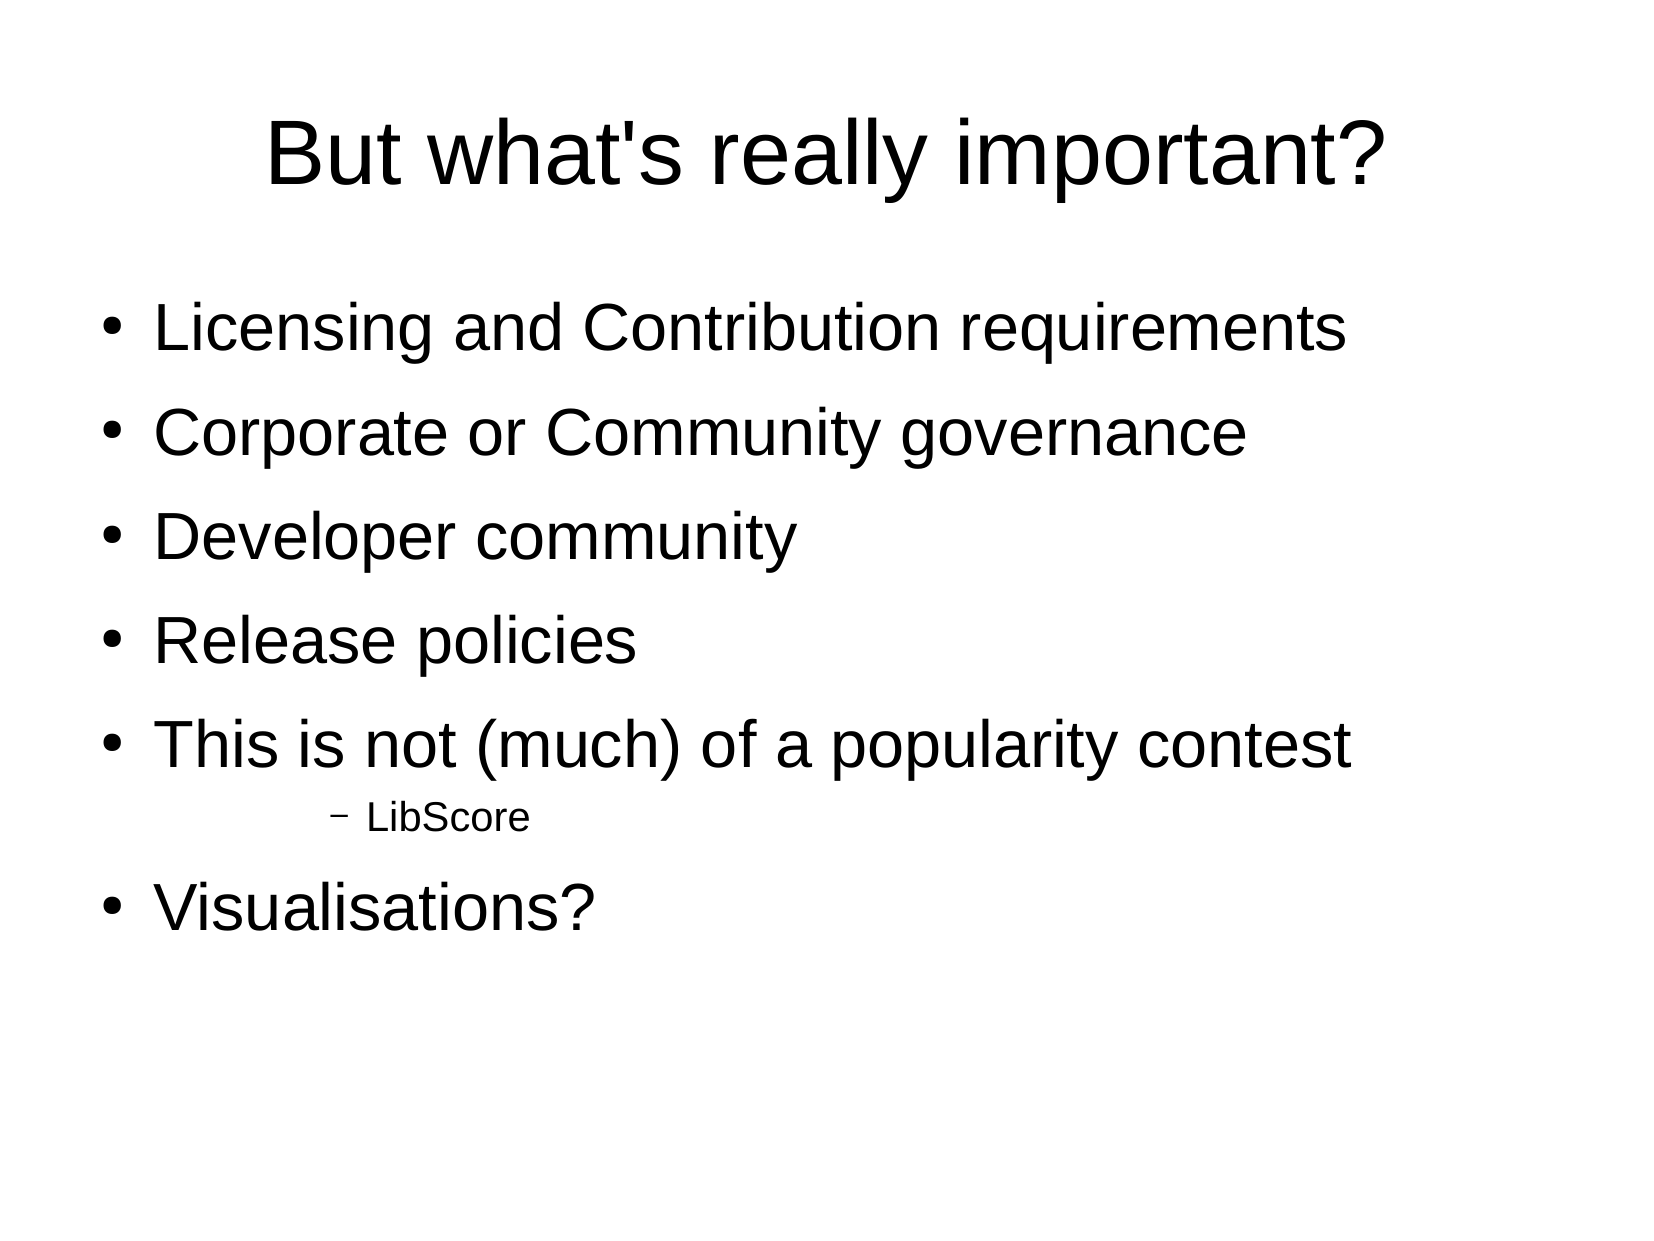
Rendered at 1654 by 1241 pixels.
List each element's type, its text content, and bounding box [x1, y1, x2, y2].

list Licensing and Contribution requirements Corporate or Community governance Developer community Release policies This is not (much) of a popularity contest LibScore Visualisations? [82, 290, 1571, 1010]
title But what's really important? [82, 49, 1571, 257]
